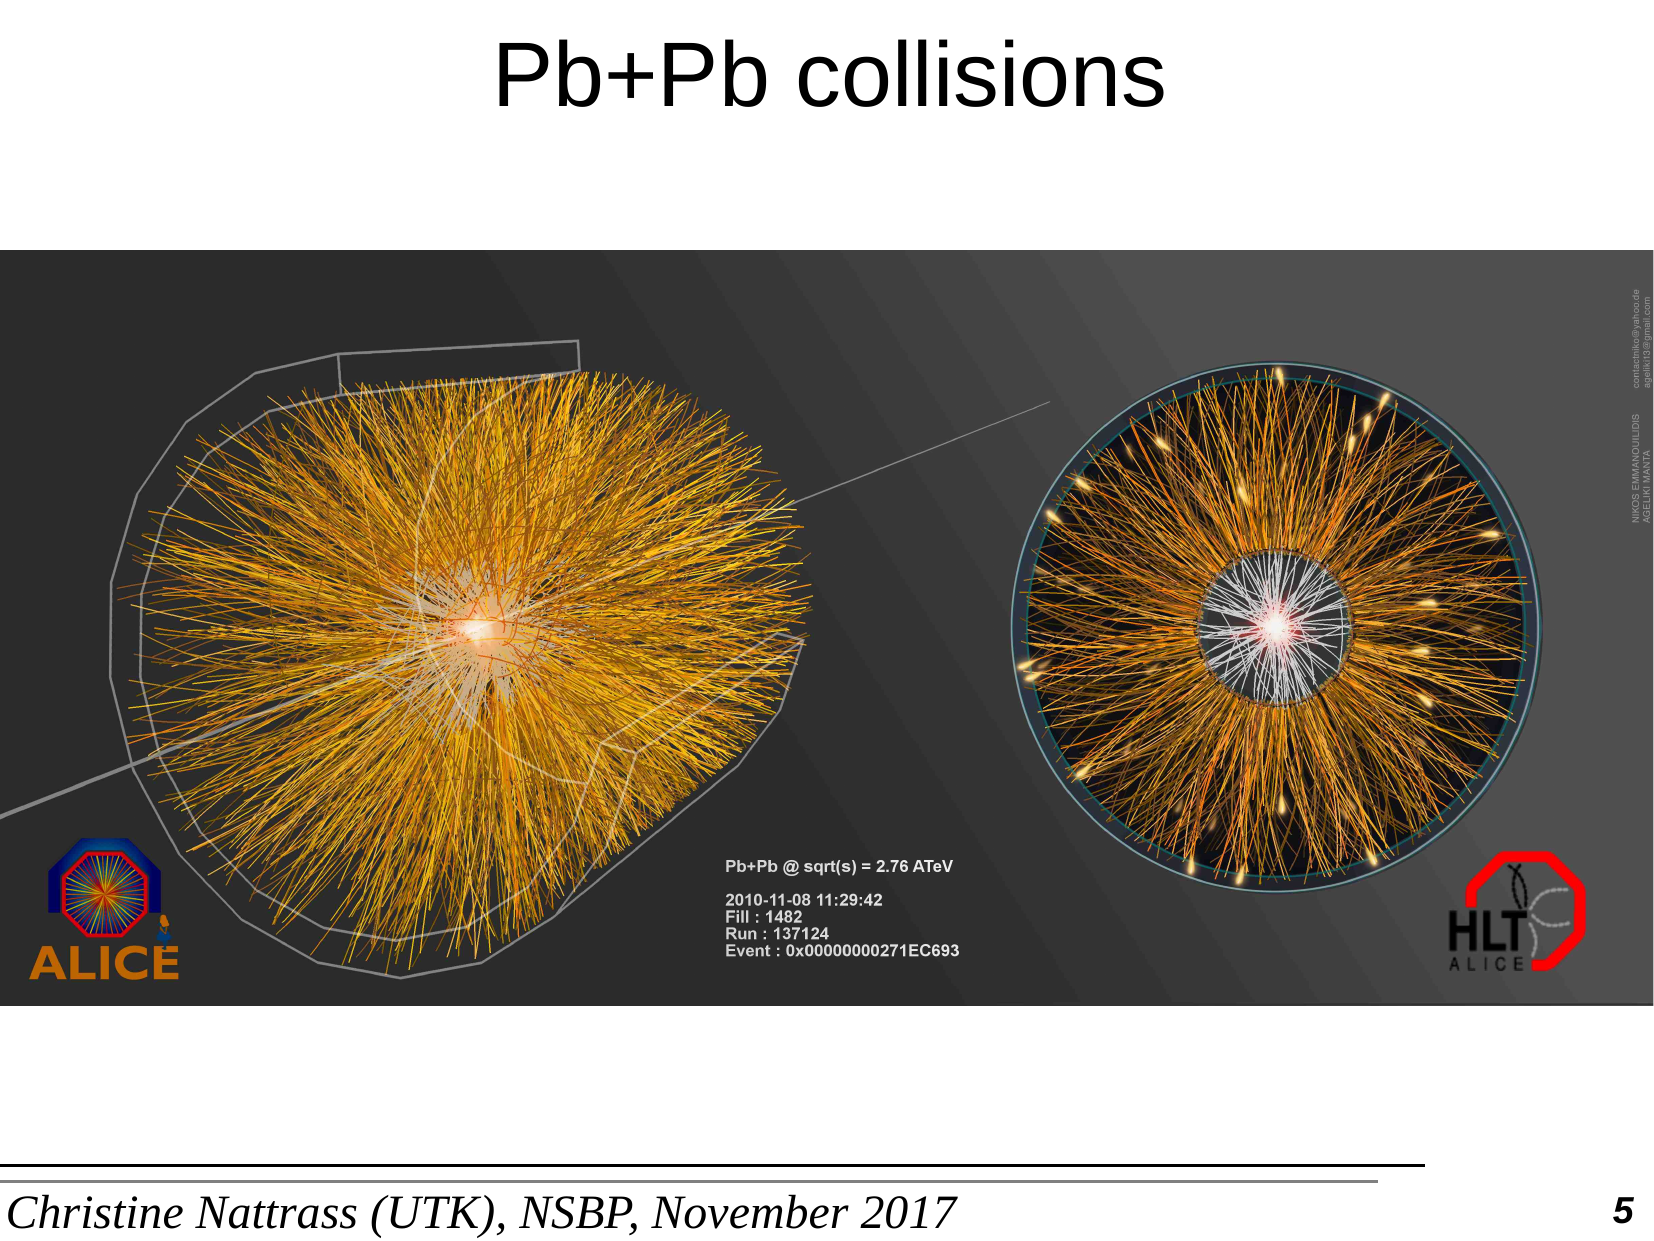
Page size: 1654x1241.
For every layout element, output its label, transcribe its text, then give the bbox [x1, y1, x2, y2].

text_box 5 [1573, 1181, 1649, 1239]
picture [0, 250, 1654, 1006]
title Pb+Pb collisions [86, 0, 1575, 150]
